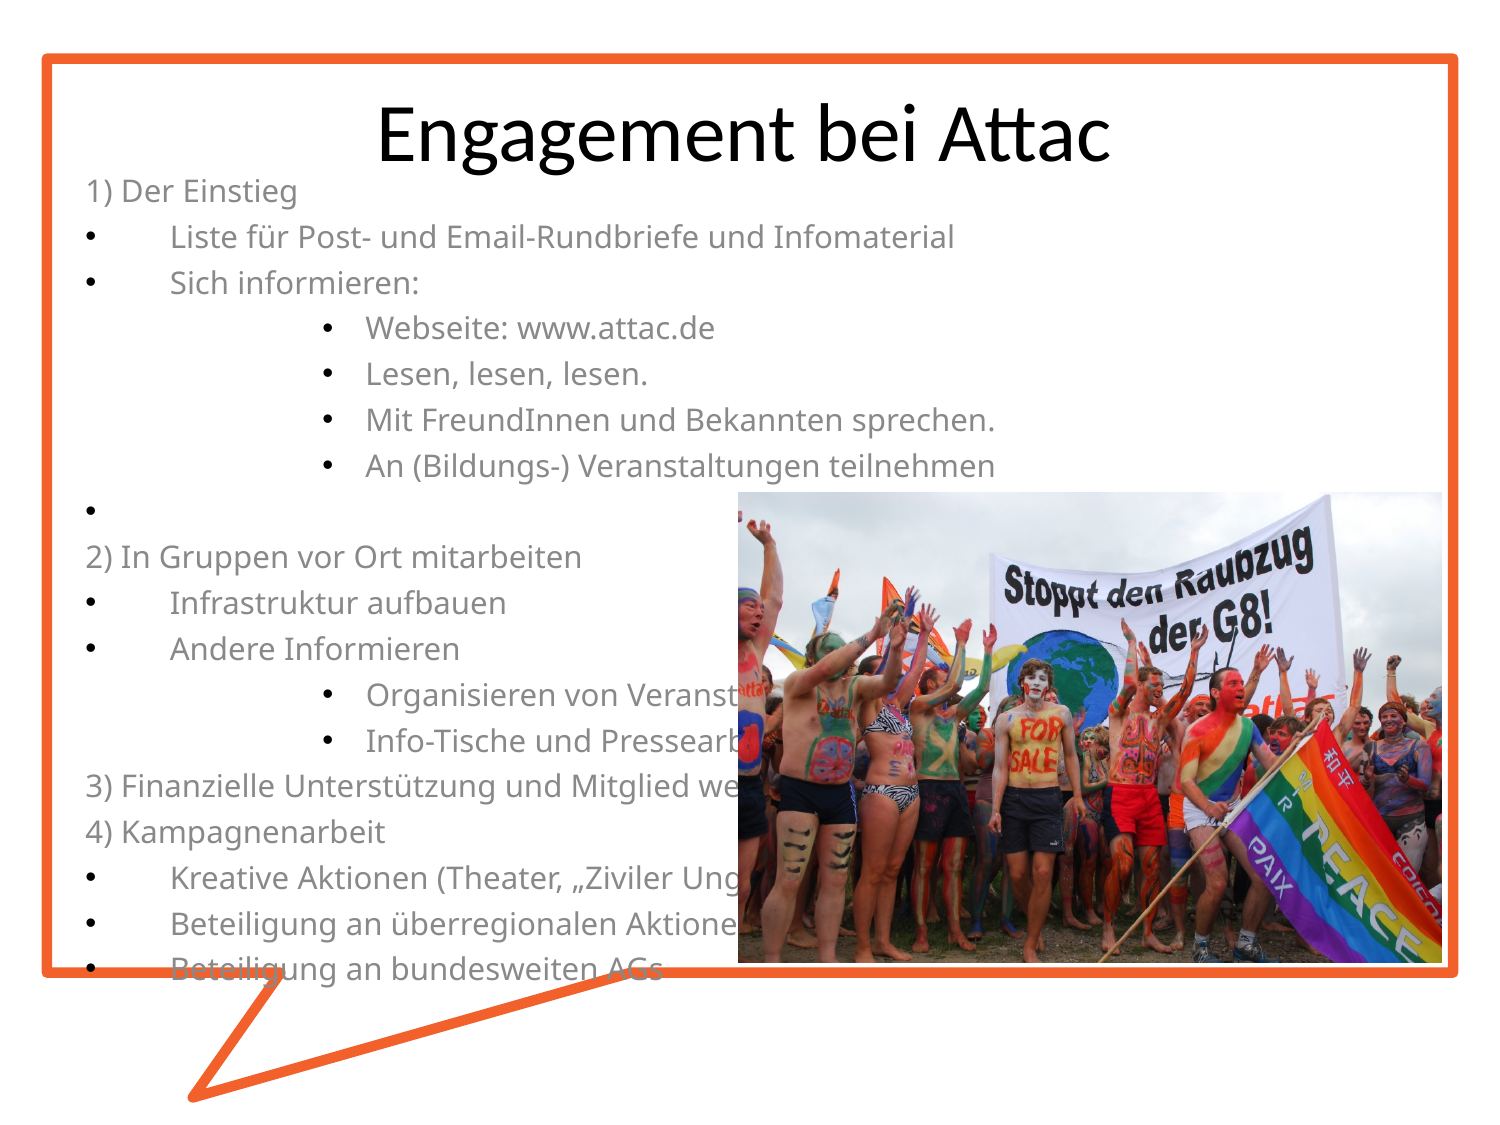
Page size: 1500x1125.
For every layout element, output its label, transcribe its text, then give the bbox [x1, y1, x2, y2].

title Engagement bei Attac [58, 70, 1430, 176]
picture [738, 492, 1442, 963]
subtitle 1) Der Einstieg Liste für Post- und Email-Rundbriefe und Infomaterial Sich informieren: Webseite: www.attac.de Lesen, lesen, lesen. Mit FreundInnen und Bekannten sprechen. An (Bildungs-) Veranstaltungen teilnehmen 2) In Gruppen vor Ort mitarbeiten Infrastruktur aufbauen Andere Informieren Organisieren von Veranstaltungen Info-Tische und Pressearbeit 3) Finanzielle Unterstützung und Mitglied werden 4) Kampagnenarbeit Kreative Aktionen (Theater, „Ziviler Ungehorsam“,…) Beteiligung an überregionalen Aktionen und Events Beteiligung an bundesweiten AGs [70, 164, 1430, 938]
